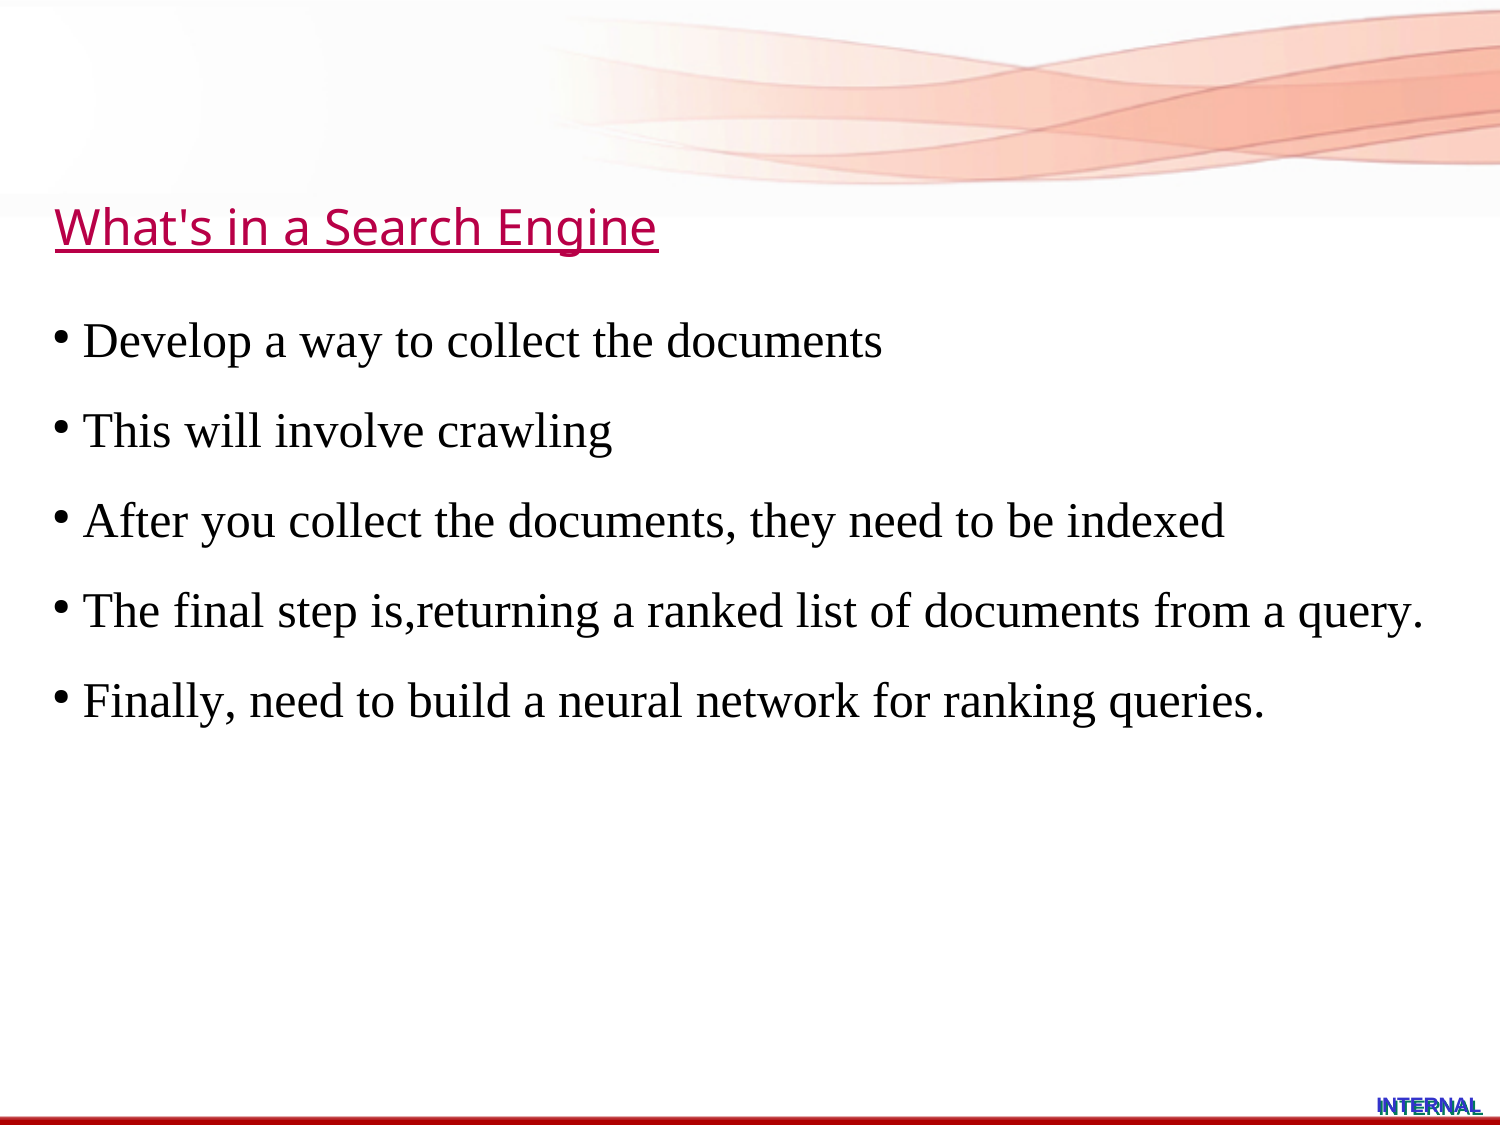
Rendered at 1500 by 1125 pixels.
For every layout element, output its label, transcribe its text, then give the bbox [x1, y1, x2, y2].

text_box Develop a way to collect the documents This will involve crawling After you collect the documents, they need to be indexed The final step is,returning a ranked list of documents from a query. Finally, need to build a neural network for ranking queries. [37, 270, 1463, 736]
text_box What's in a Search Engine [39, 187, 753, 263]
picture [0, 0, 1500, 1120]
